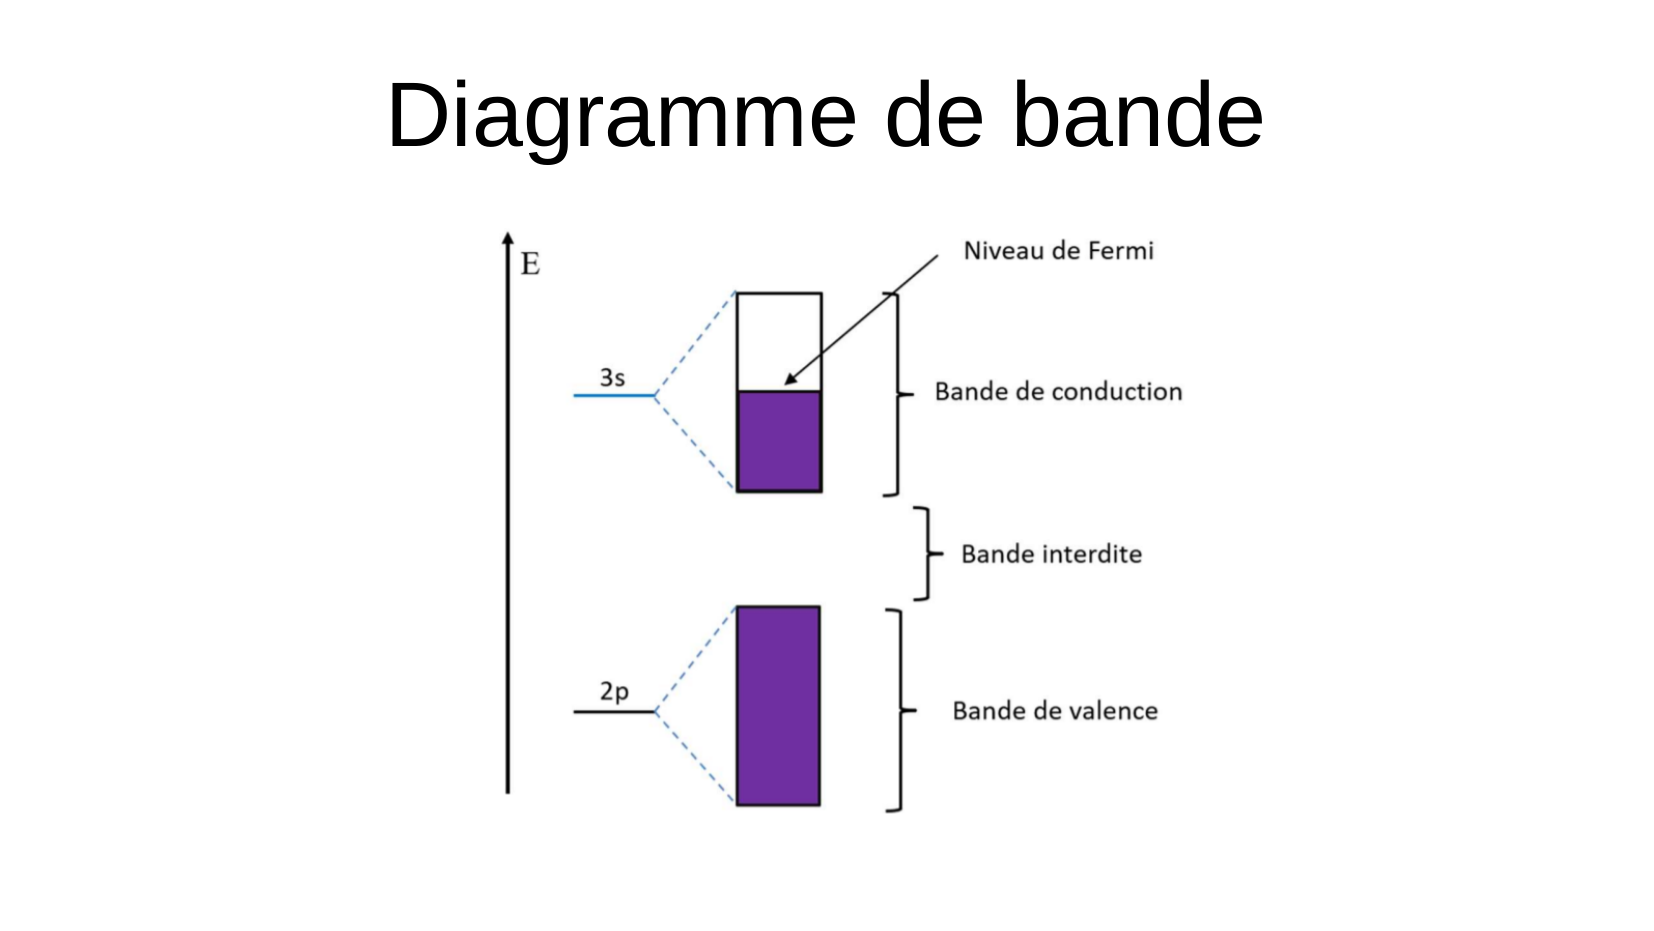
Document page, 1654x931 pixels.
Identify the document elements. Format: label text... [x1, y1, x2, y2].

title Diagramme de bande [82, 37, 1571, 193]
picture [436, 192, 1229, 883]
